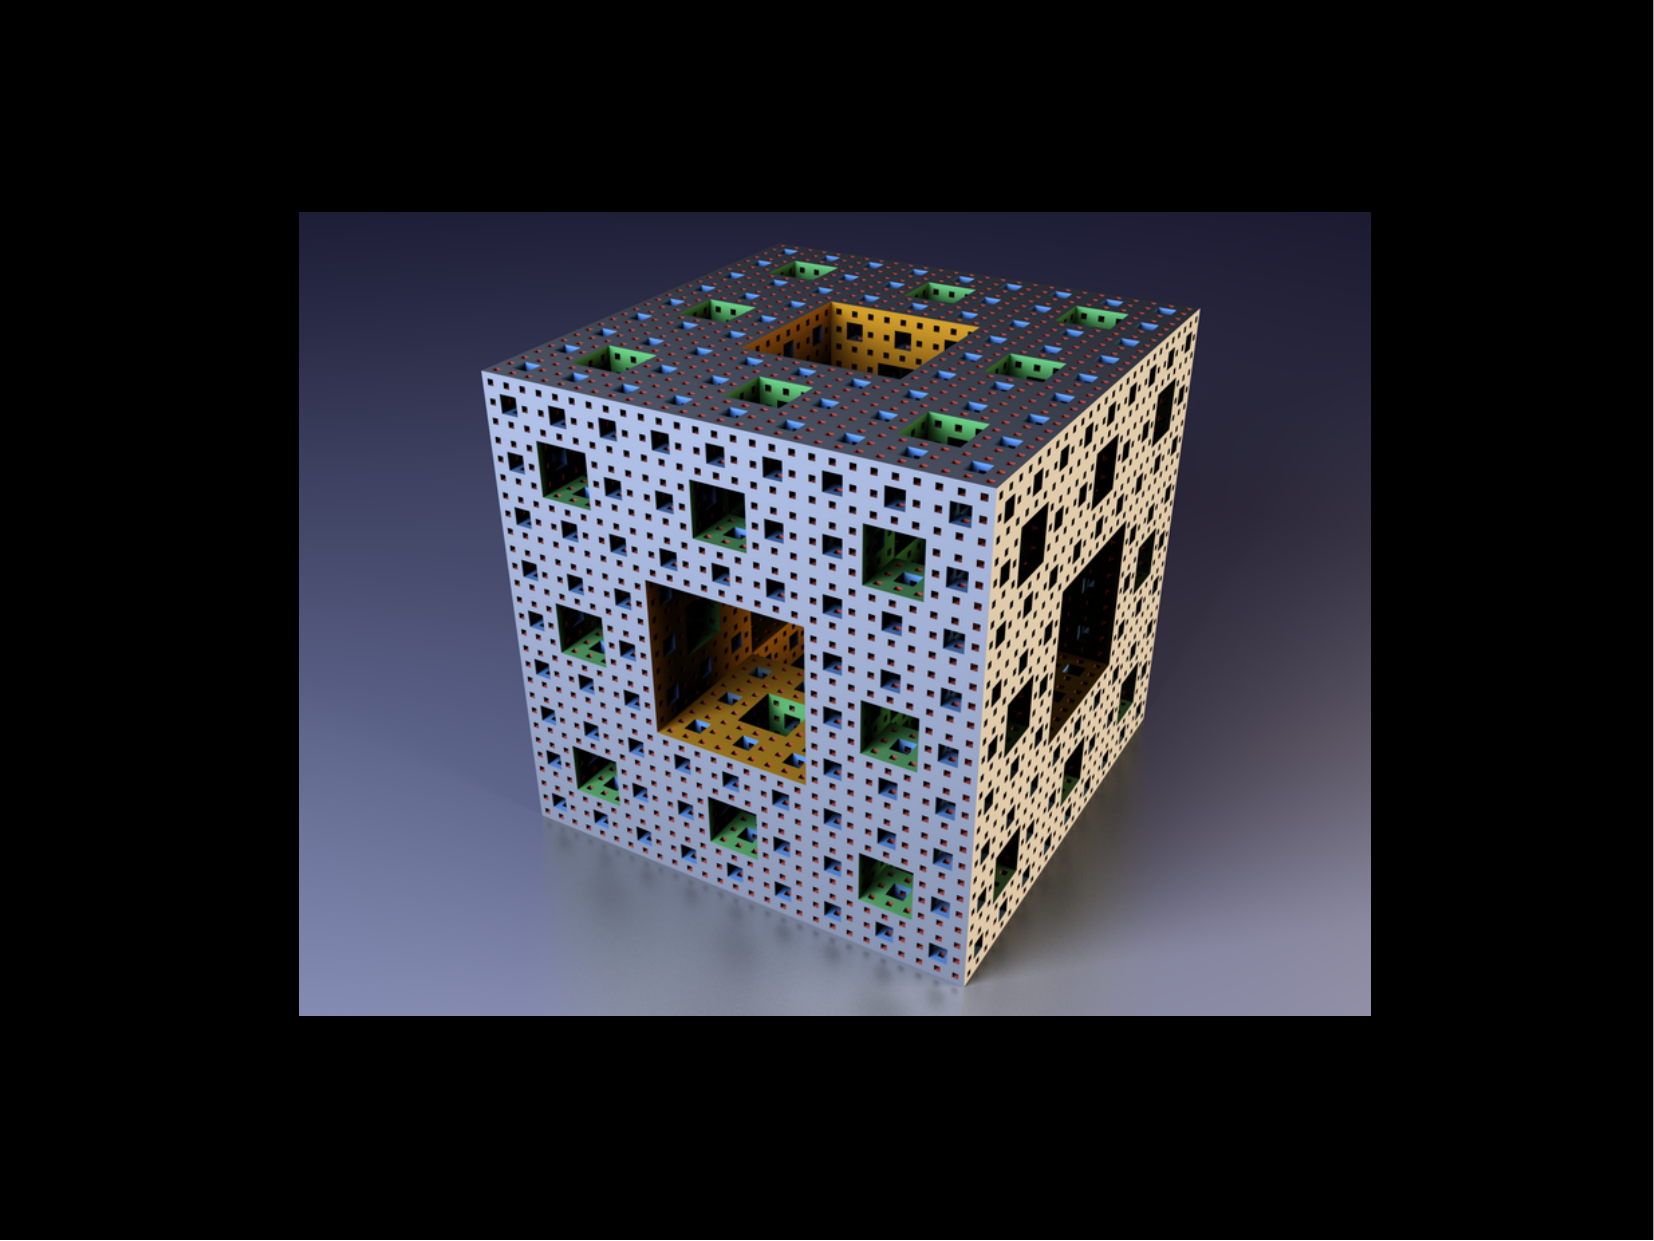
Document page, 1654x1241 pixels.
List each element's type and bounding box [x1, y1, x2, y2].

picture [299, 212, 1371, 1016]
